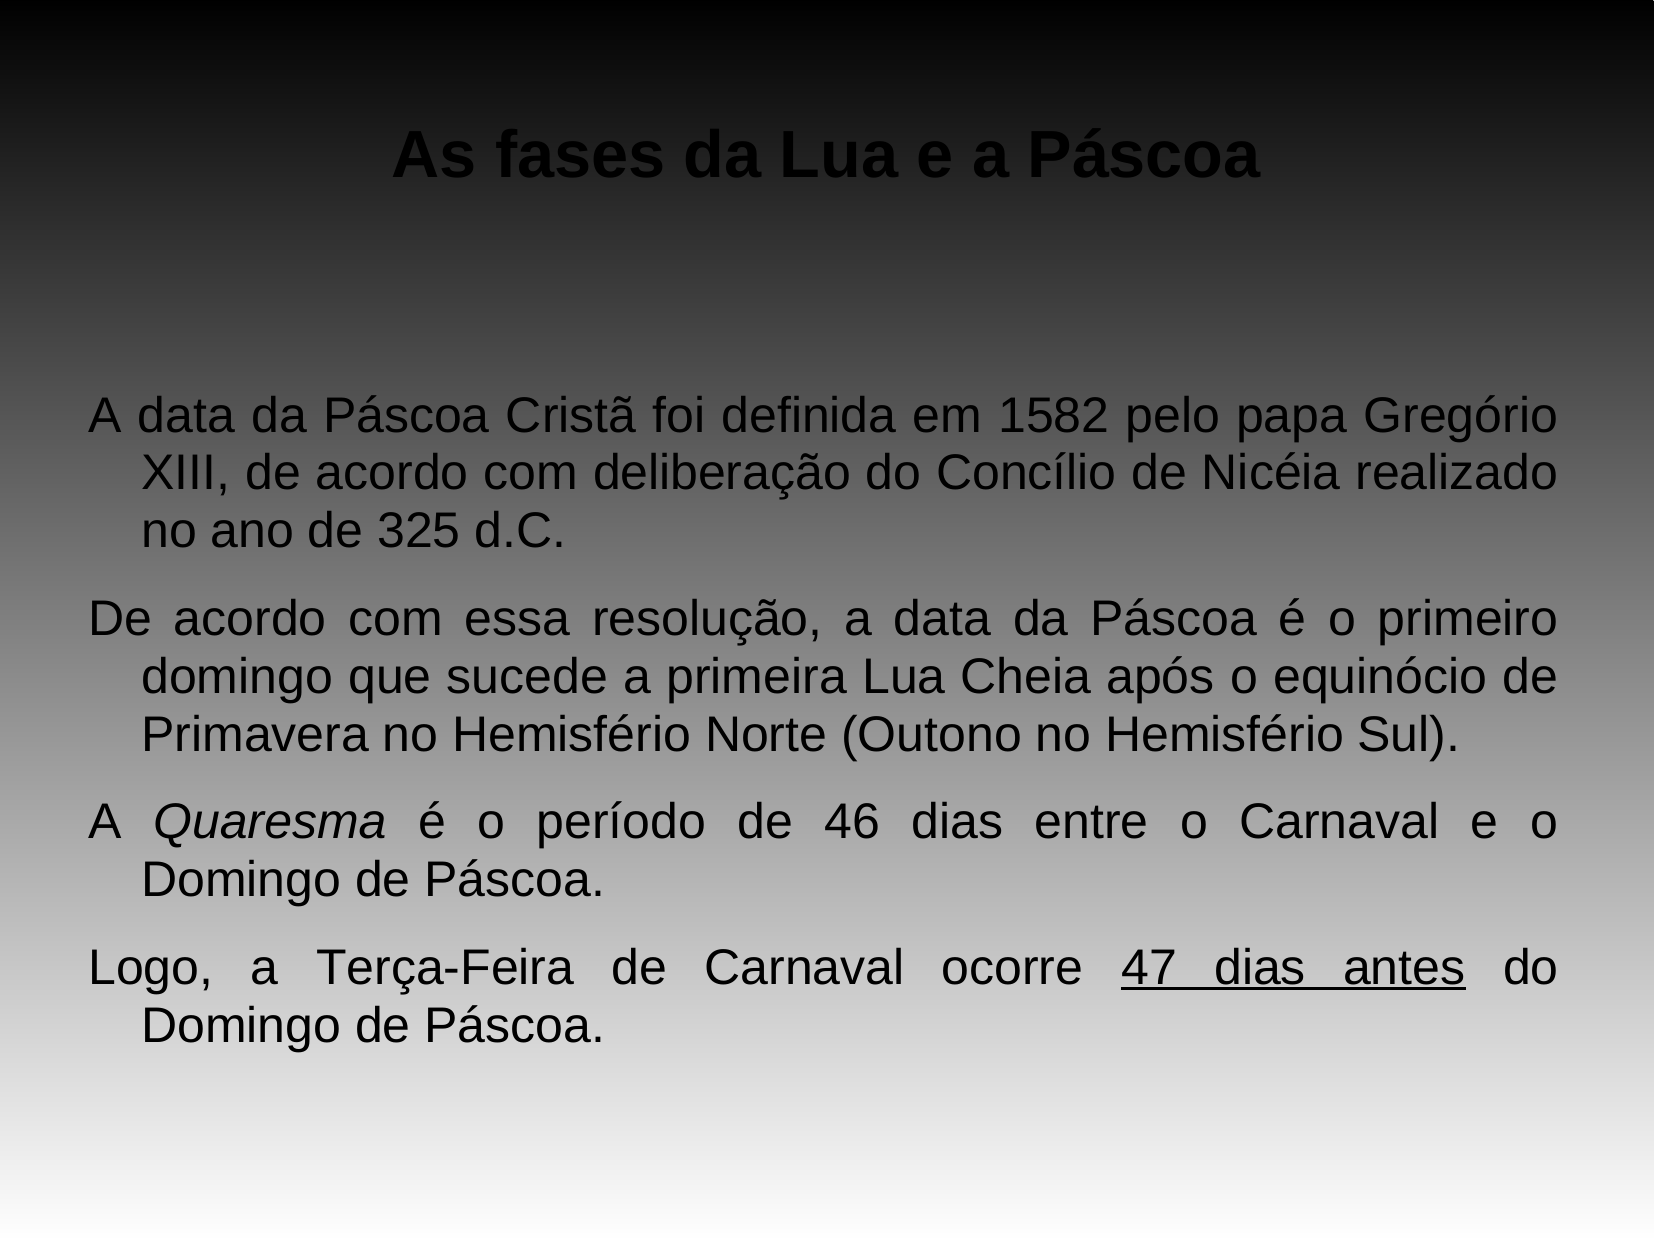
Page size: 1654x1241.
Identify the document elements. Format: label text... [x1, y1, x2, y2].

list A data da Páscoa Cristã foi definida em 1582 pelo papa Gregório XIII, de acordo com deliberação do Concílio de Nicéia realizado no ano de 325 d.C. De acordo com essa resolução, a data da Páscoa é o primeiro domingo que sucede a primeira Lua Cheia após o equinócio de Primavera no Hemisfério Norte (Outono no Hemisfério Sul). A Quaresma é o período de 46 dias entre o Carnaval e o Domingo de Páscoa. Logo, a Terça-Feira de Carnaval ocorre 47 dias antes do Domingo de Páscoa. [70, 384, 1559, 1092]
title As fases da Lua e a Páscoa [82, 49, 1571, 257]
